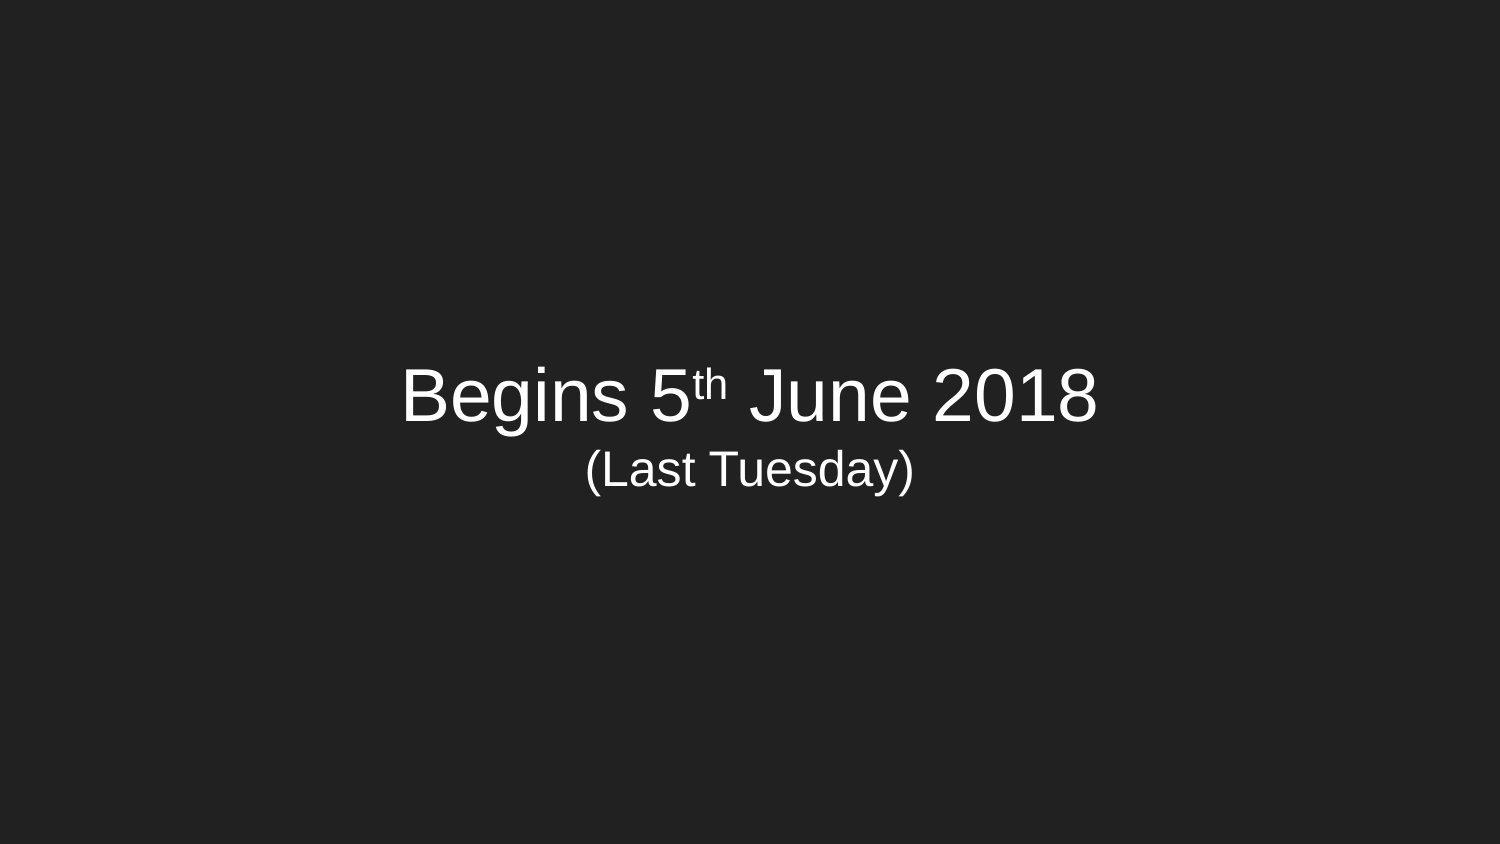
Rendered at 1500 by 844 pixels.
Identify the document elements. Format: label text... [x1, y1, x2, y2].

title Begins 5th June 2018 (Last Tuesday) [51, 352, 1449, 491]
